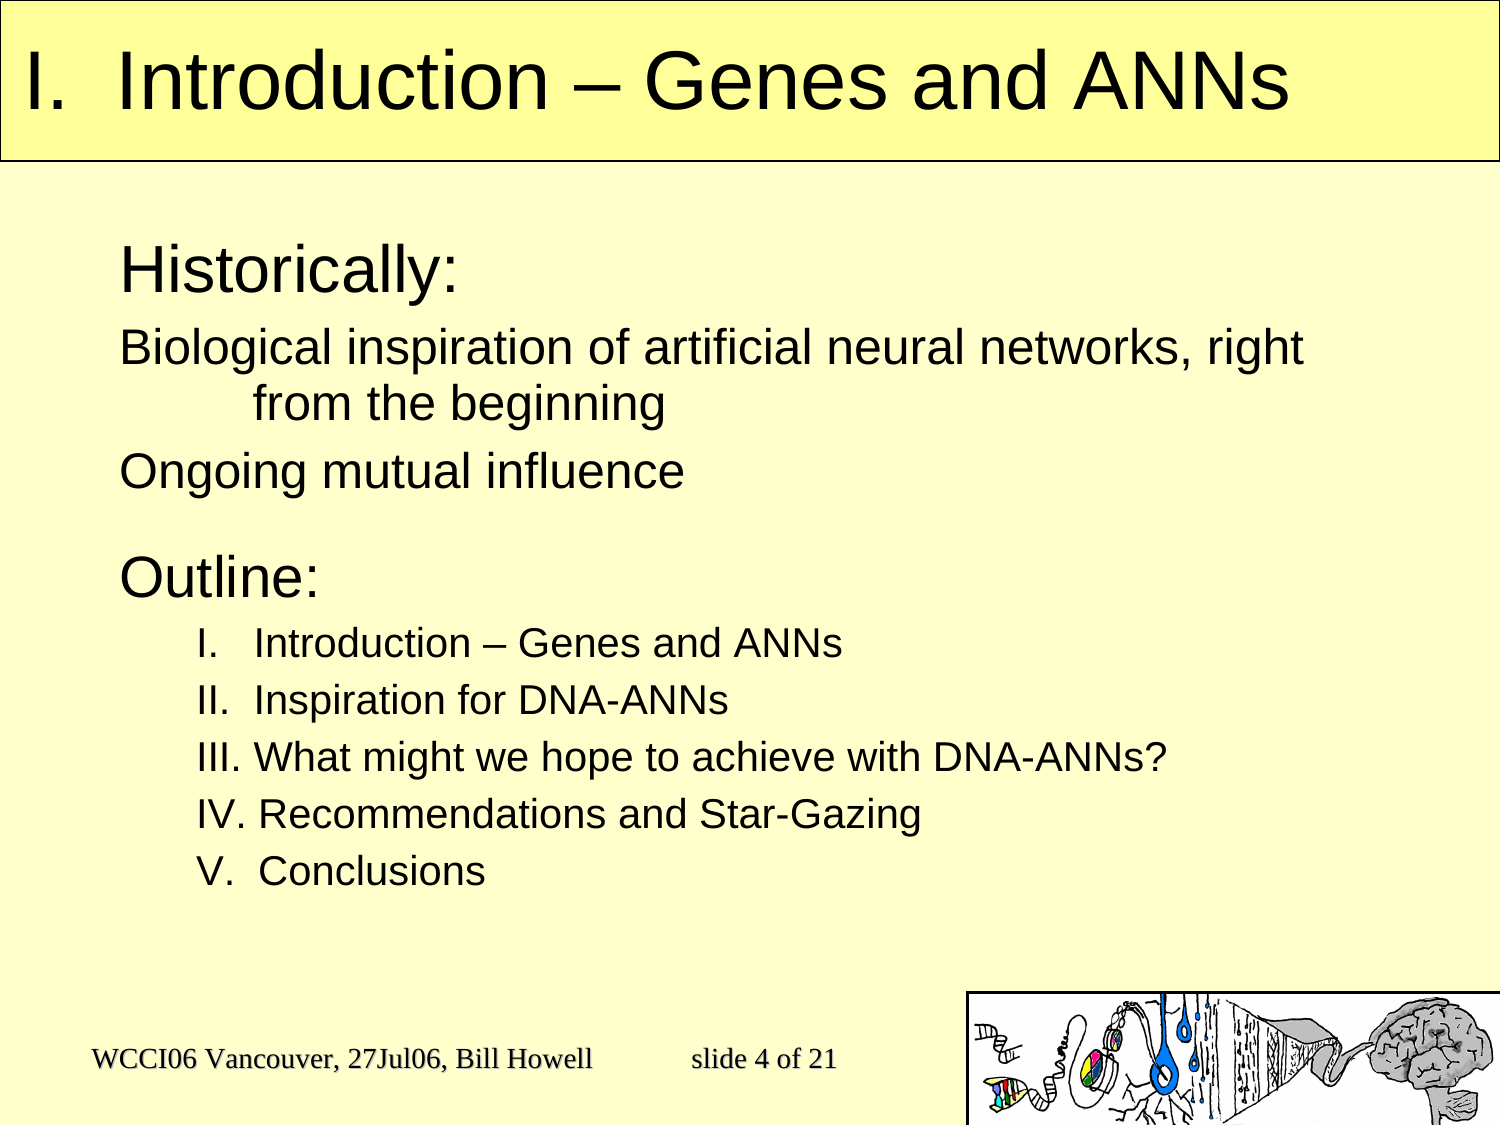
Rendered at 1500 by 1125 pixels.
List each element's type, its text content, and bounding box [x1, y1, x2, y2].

picture [969, 994, 1500, 1125]
list Historically: Biological inspiration of artificial neural networks, right from the beginning Ongoing mutual influence Outline: I. Introduction – Genes and ANNs II. Inspiration for DNA-ANNs III. What might we hope to achieve with DNA-ANNs? IV. Recommendations and Star-Gazing V. Conclusions [102, 231, 1384, 965]
title I. Introduction – Genes and ANNs [0, 0, 1500, 161]
